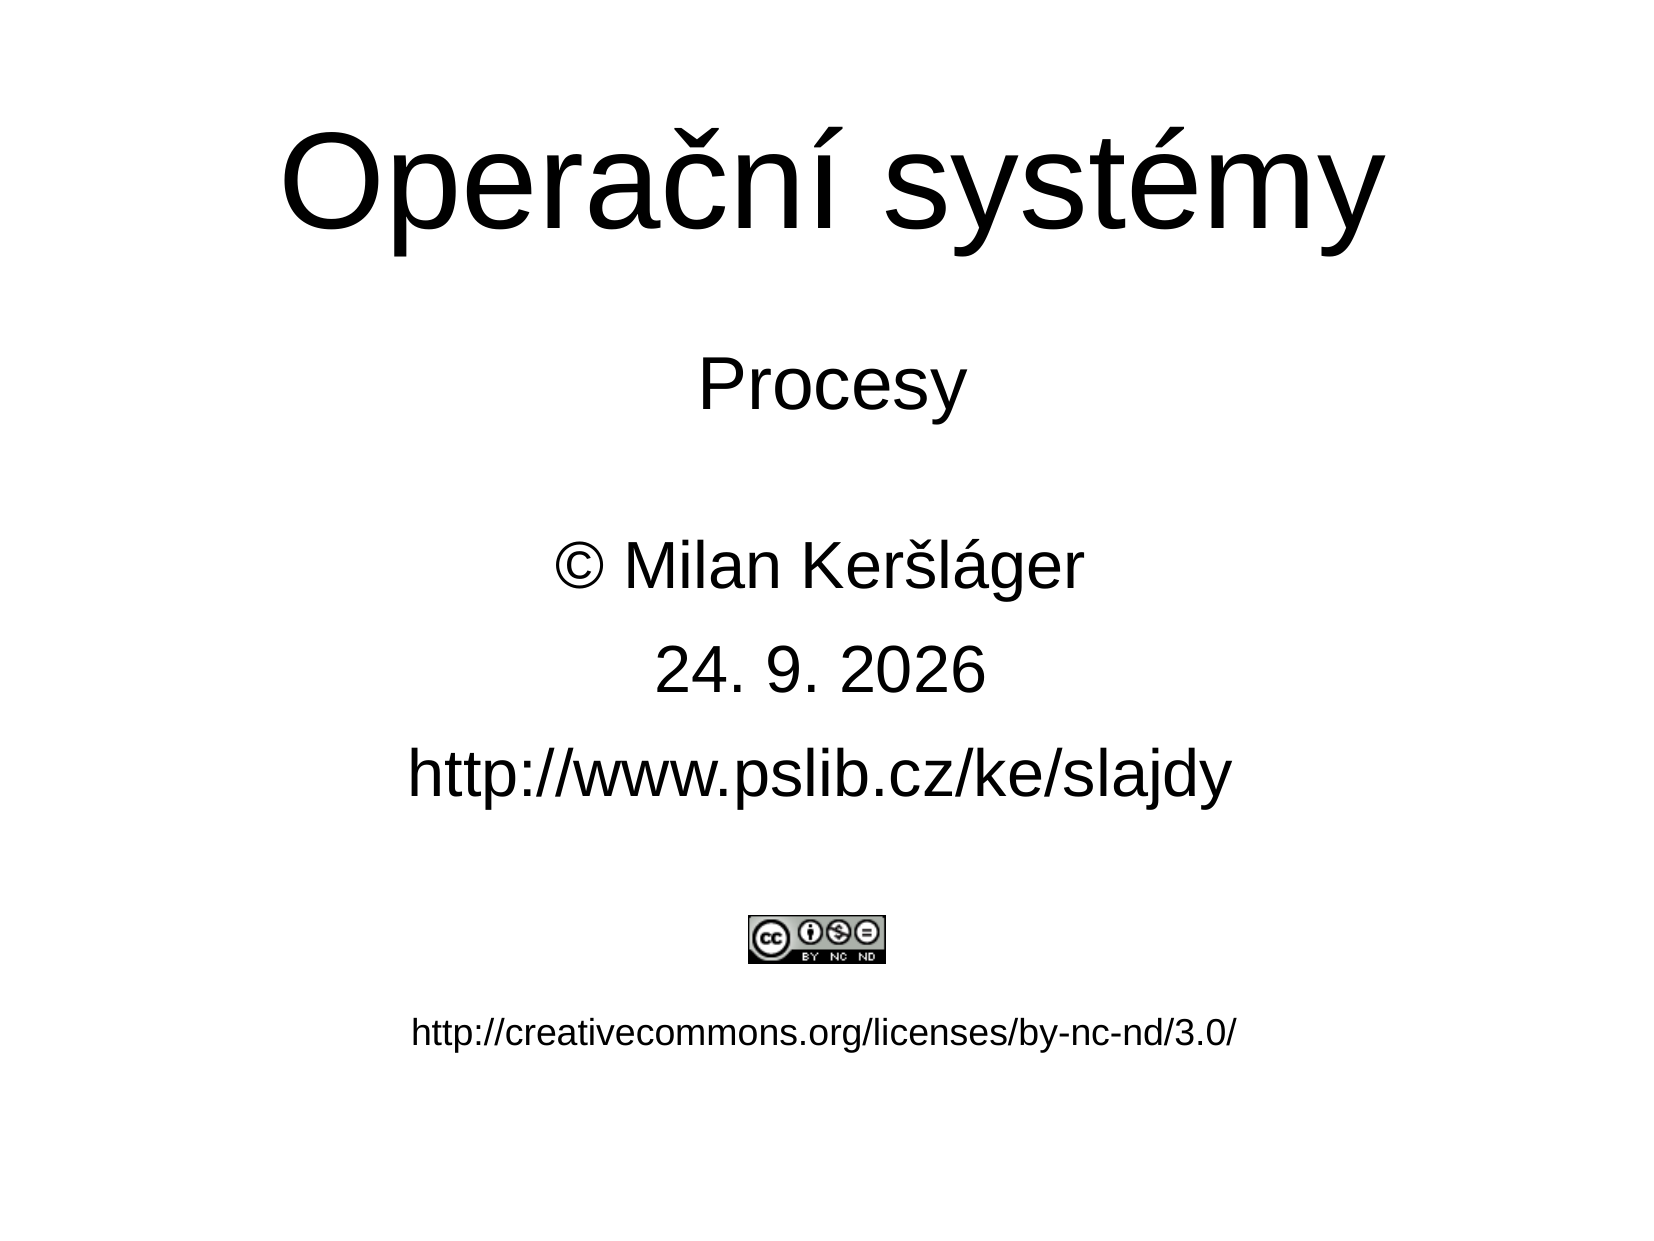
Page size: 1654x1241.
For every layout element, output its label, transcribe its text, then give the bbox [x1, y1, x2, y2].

text_box http://creativecommons.org/licenses/by-nc-nd/3.0/ [337, 1003, 1312, 1061]
title Operační systémy Procesy [88, 50, 1577, 479]
list © Milan Keršláger 31.3.2010 http://www.pslib.cz/ke/slajdy [76, 527, 1565, 916]
picture [748, 915, 886, 964]
